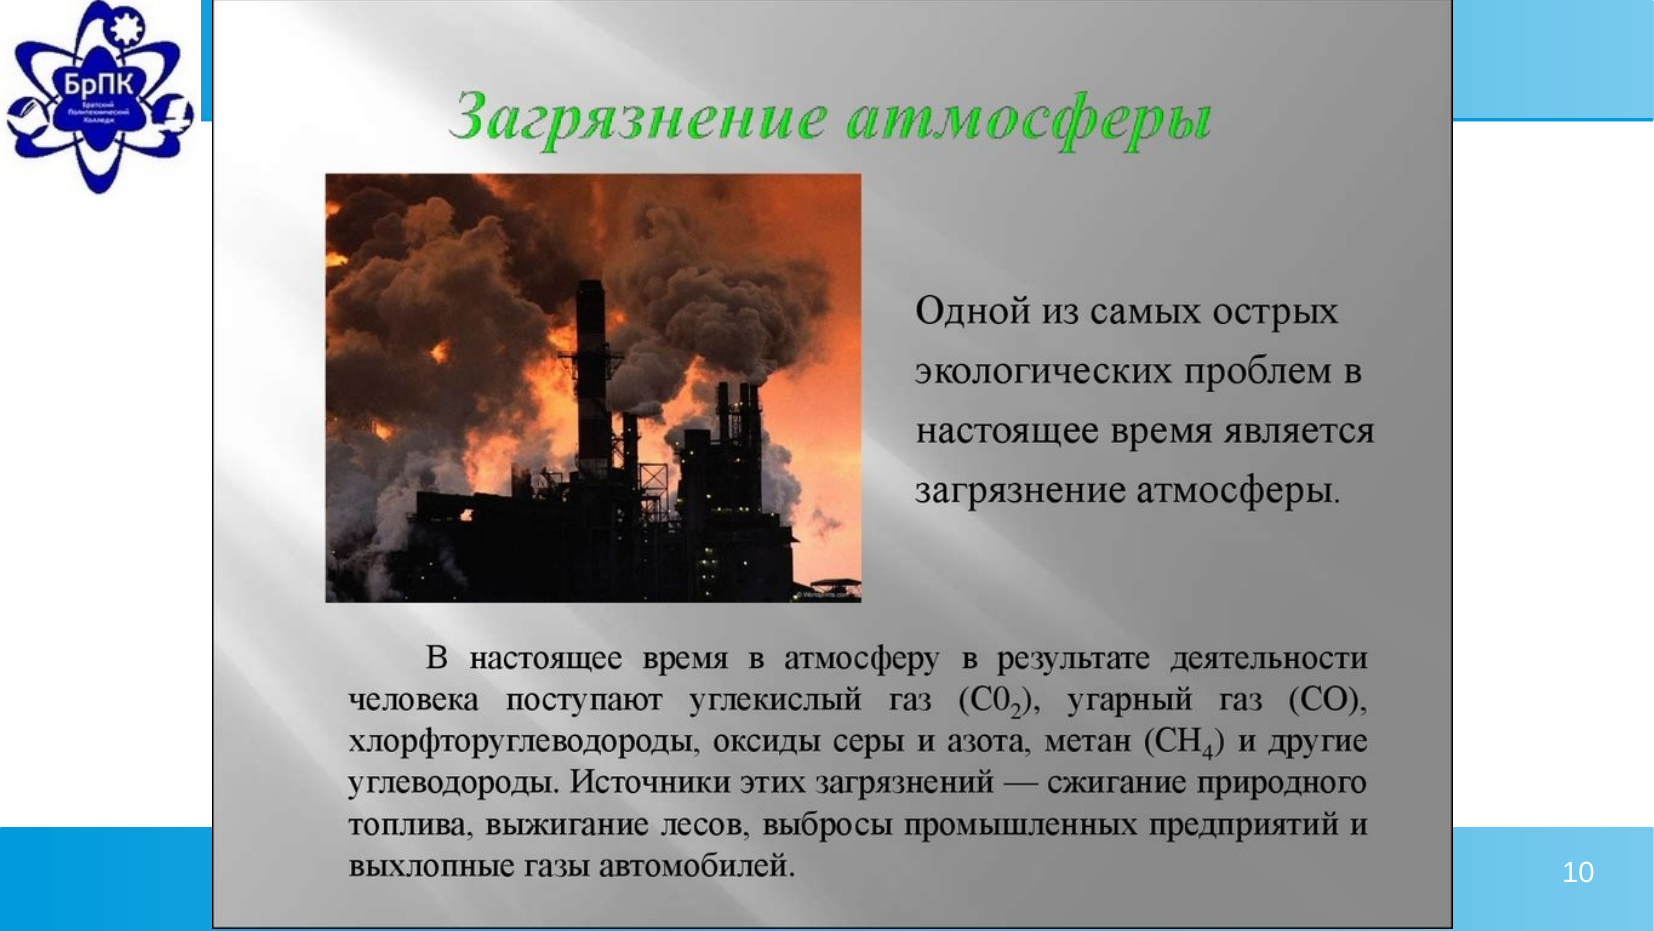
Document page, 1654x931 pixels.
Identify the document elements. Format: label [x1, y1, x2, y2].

picture [212, 0, 1453, 929]
picture [0, 0, 201, 198]
